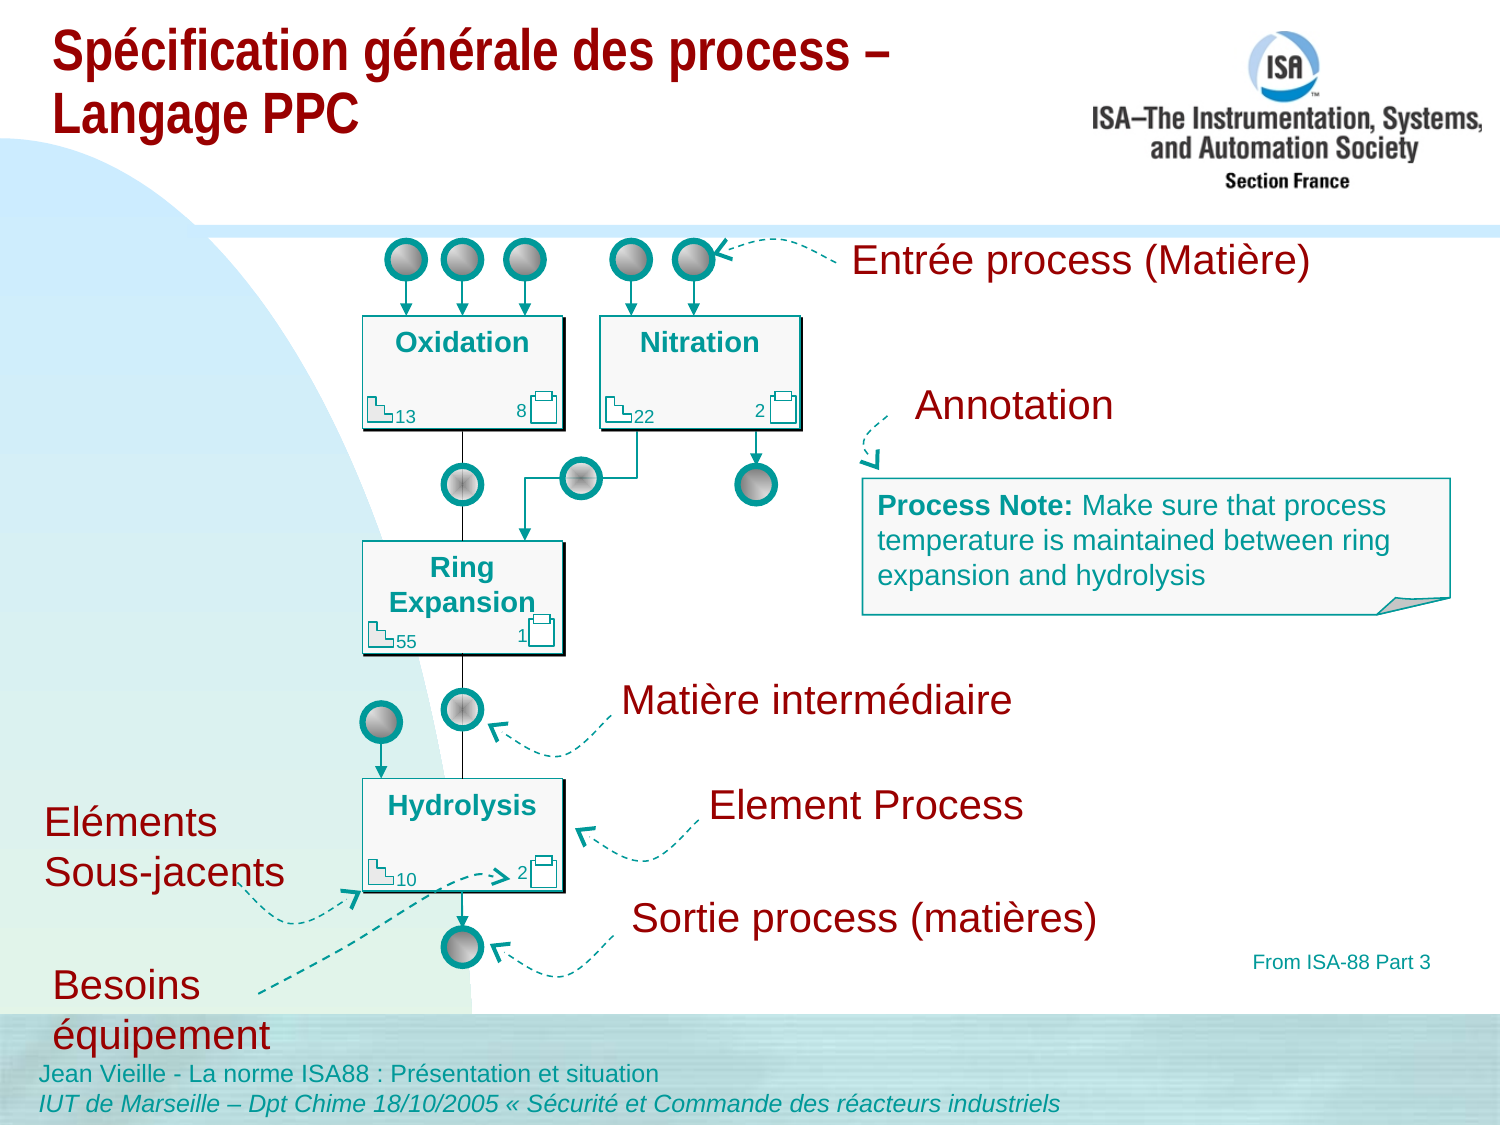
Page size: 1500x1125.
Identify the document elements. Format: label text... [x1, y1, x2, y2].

text_box [674, 240, 713, 279]
text_box From ISA-88 Part 3 [1237, 940, 1447, 982]
text_box [606, 397, 618, 423]
text_box [387, 240, 425, 279]
text_box [562, 459, 600, 498]
text_box Eléments Sous-jacents [29, 787, 301, 903]
text_box [531, 856, 557, 888]
text_box Element Process [693, 770, 1040, 836]
text_box [770, 391, 796, 423]
text_box [443, 928, 482, 966]
text_box [367, 397, 380, 423]
text_box Nitration [599, 315, 800, 429]
text_box 55 [381, 622, 433, 661]
text_box Besoins équipement [37, 949, 286, 1066]
text_box [612, 240, 650, 279]
text_box 1 [502, 615, 543, 654]
text_box Matière intermédiaire [606, 665, 1029, 731]
text_box 10 [381, 859, 433, 898]
text_box [506, 240, 544, 279]
text_box [443, 690, 482, 729]
text_box Process Note: Make sure that process temperature is maintained between ring expansion and hydrolysis [862, 478, 1451, 615]
text_box Annotation [900, 370, 1130, 436]
text_box Entrée process (Matière) [836, 224, 1338, 291]
text_box [737, 465, 775, 504]
text_box [443, 240, 482, 279]
text_box 8 [501, 390, 542, 429]
text_box [362, 703, 400, 741]
text_box 2 [502, 853, 543, 892]
text_box [529, 614, 555, 646]
picture [0, 1014, 1500, 1125]
text_box 2 [739, 390, 781, 429]
picture [1092, 31, 1483, 194]
text_box 13 [380, 397, 432, 436]
text_box [443, 465, 482, 504]
text_box [531, 391, 557, 423]
title Spécification générale des process – Langage PPC [37, 12, 1088, 201]
text_box Sortie process (matières) [616, 882, 1114, 949]
text_box Oxidation [362, 315, 563, 429]
text_box Hydrolysis [362, 778, 563, 891]
text_box 22 [618, 397, 670, 436]
text_box Ring Expansion [362, 540, 563, 654]
text_box [368, 622, 381, 648]
picture [102, 1066, 112, 1079]
text_box [368, 859, 381, 885]
